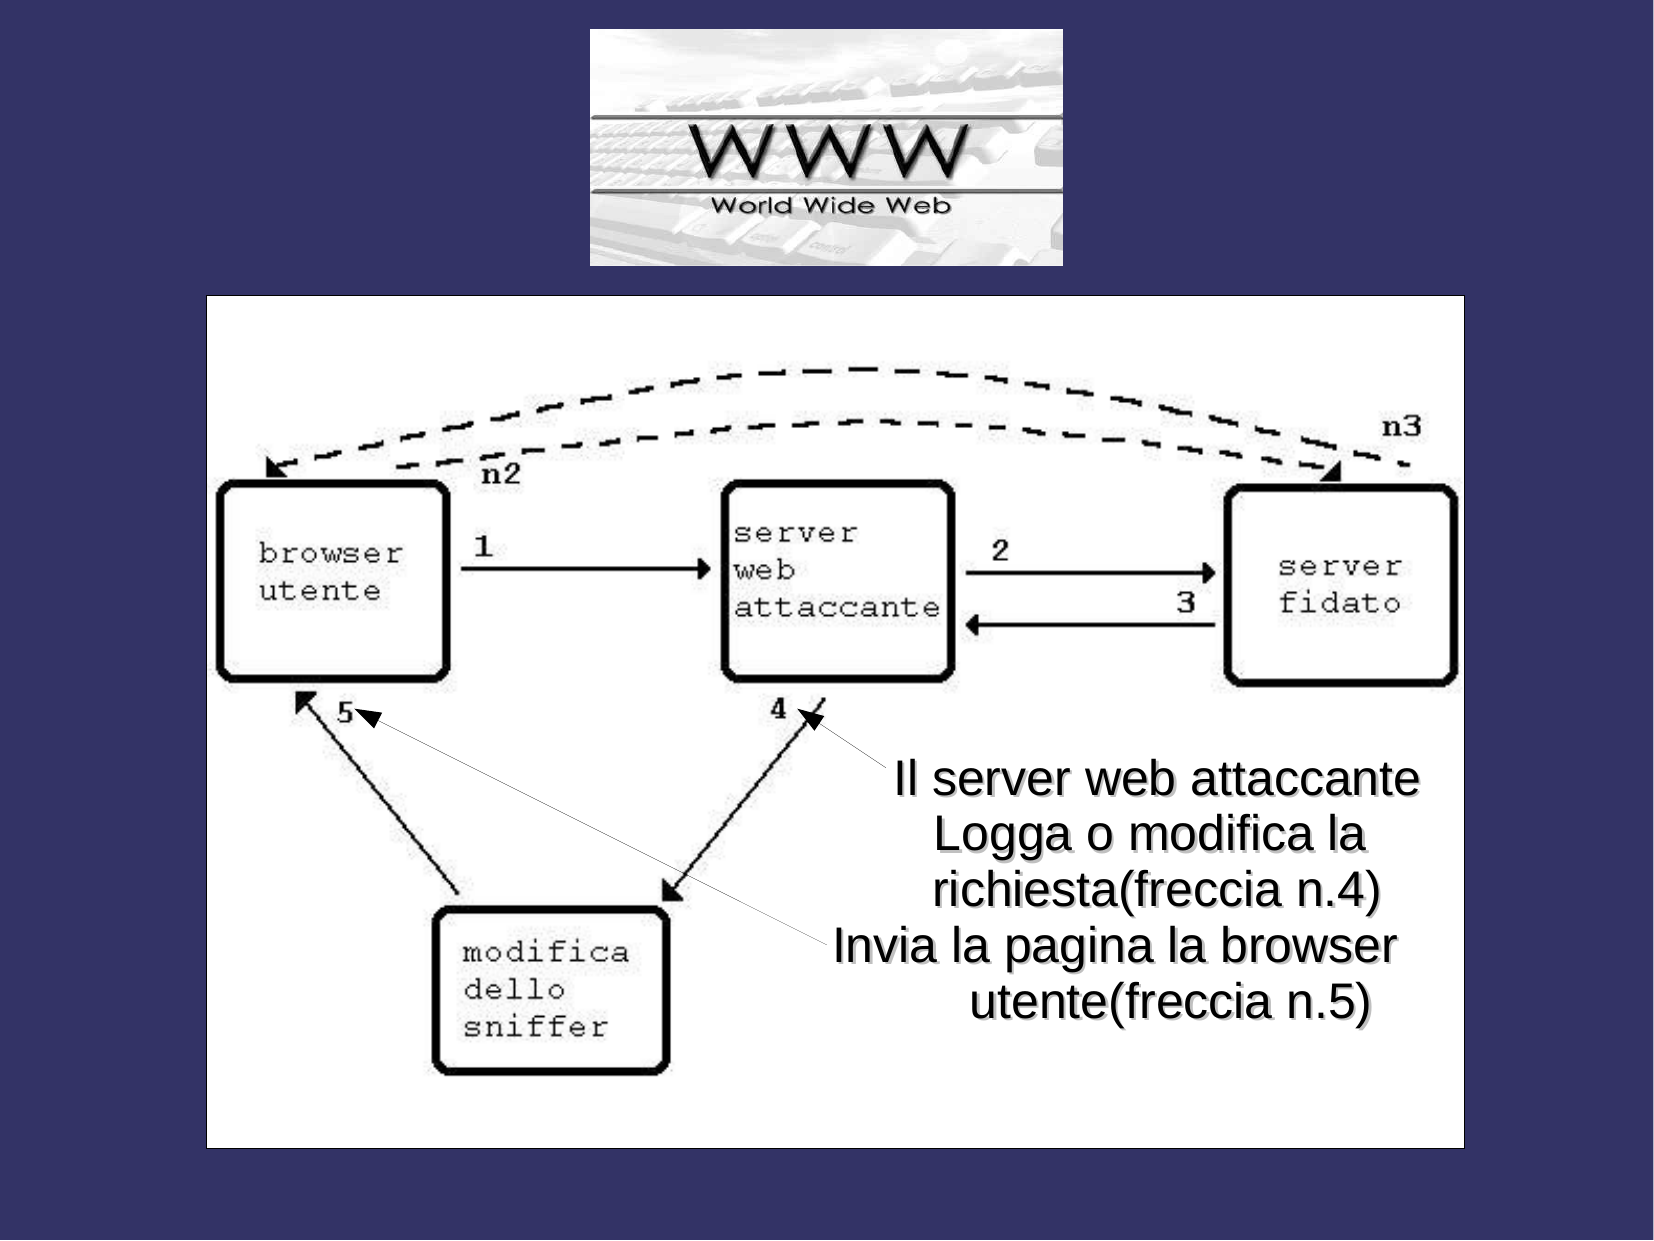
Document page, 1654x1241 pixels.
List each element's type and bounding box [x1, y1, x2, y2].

picture [206, 295, 1465, 1149]
picture [590, 29, 1063, 266]
